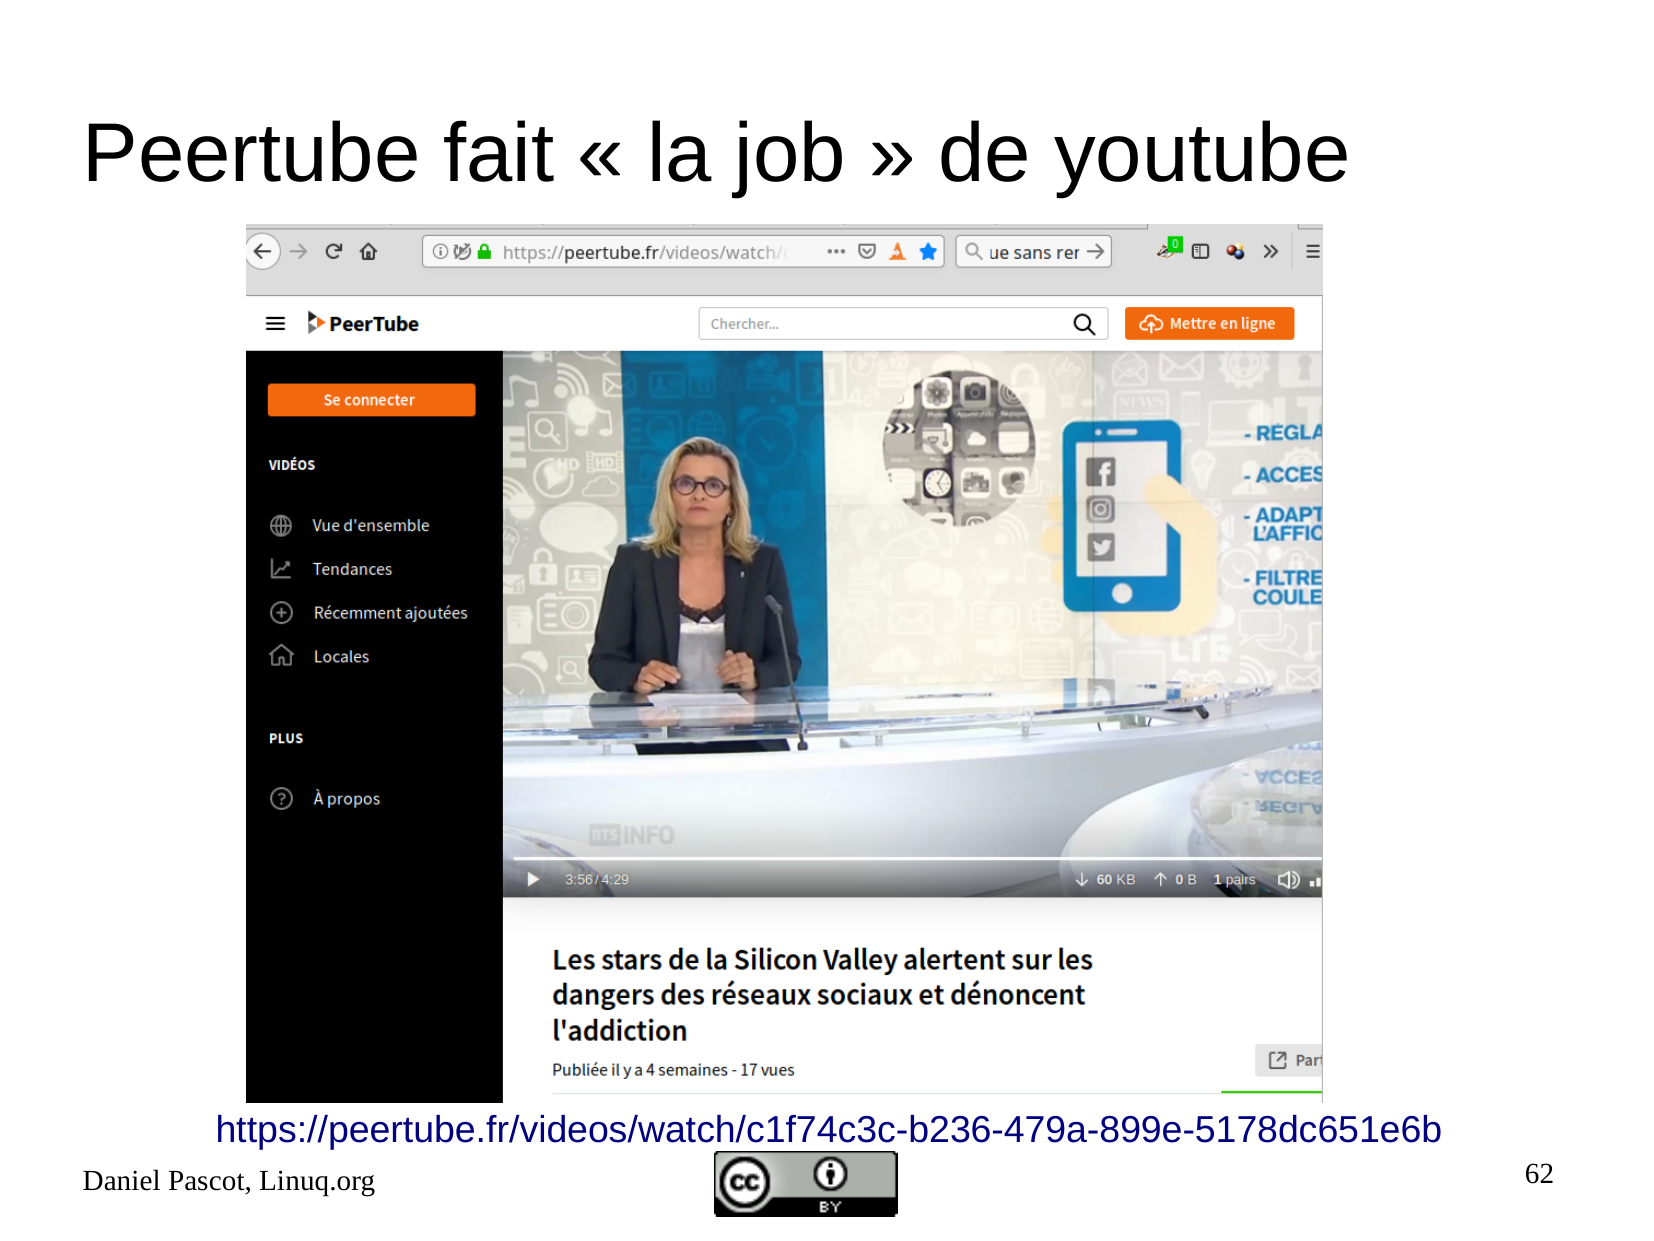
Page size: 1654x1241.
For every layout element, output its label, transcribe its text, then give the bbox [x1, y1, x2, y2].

picture [714, 1159, 898, 1217]
text_box https://peertube.fr/videos/watch/c1f74c3c-b236-479a-899e-5178dc651e6b [200, 1101, 1458, 1159]
title Peertube fait « la job » de youtube [82, 49, 1571, 257]
picture [246, 224, 1323, 1101]
